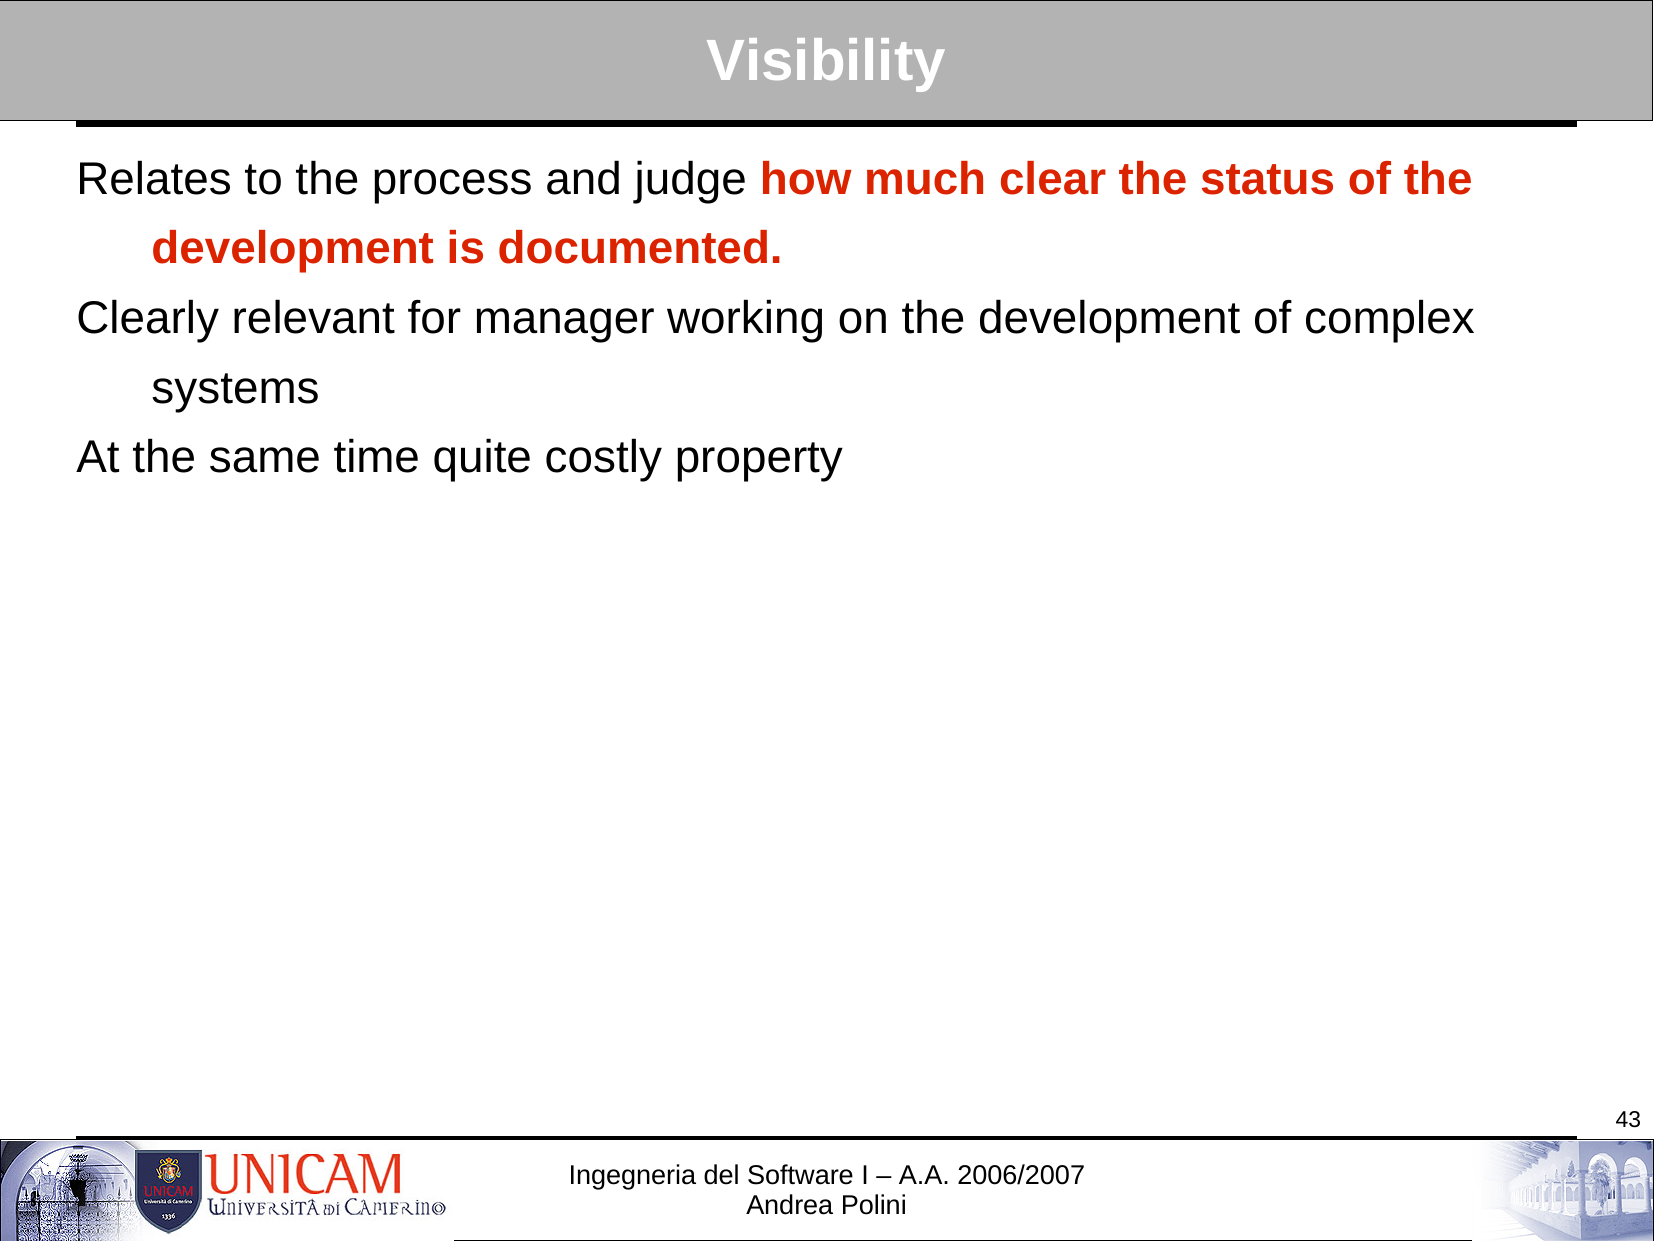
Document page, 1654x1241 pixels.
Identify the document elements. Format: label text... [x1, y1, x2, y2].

title Visibility [0, 0, 1653, 121]
picture [1472, 1141, 1653, 1241]
list Relates to the process and judge how much clear the status of the development is documented. Clearly relevant for manager working on the development of complex systems At the same time quite costly property [76, 152, 1577, 671]
picture [0, 1141, 454, 1241]
